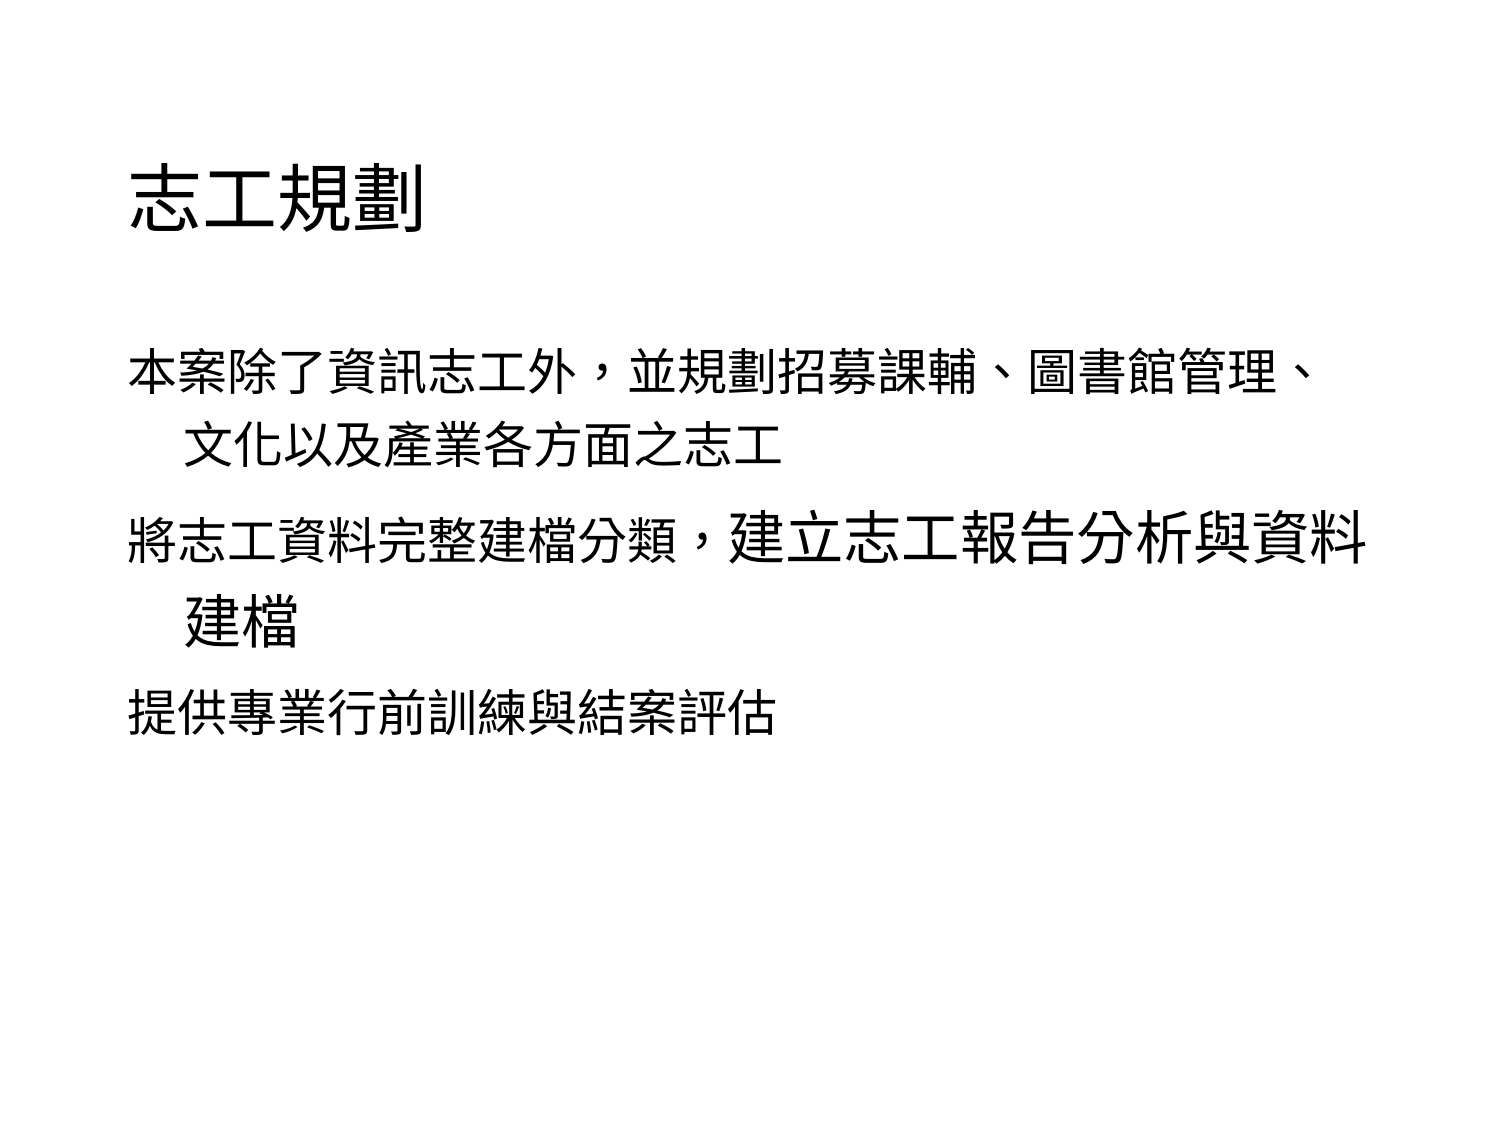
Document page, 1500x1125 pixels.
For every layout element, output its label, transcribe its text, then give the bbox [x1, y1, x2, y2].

list 本案除了資訊志工外，並規劃招募課輔、圖書館管理、文化以及產業各方面之志工 將志工資料完整建檔分類，建立志工報告分析與資料建檔 提供專業行前訓練與結案評估 [112, 324, 1388, 1001]
title 志工規劃 [112, 99, 1388, 288]
